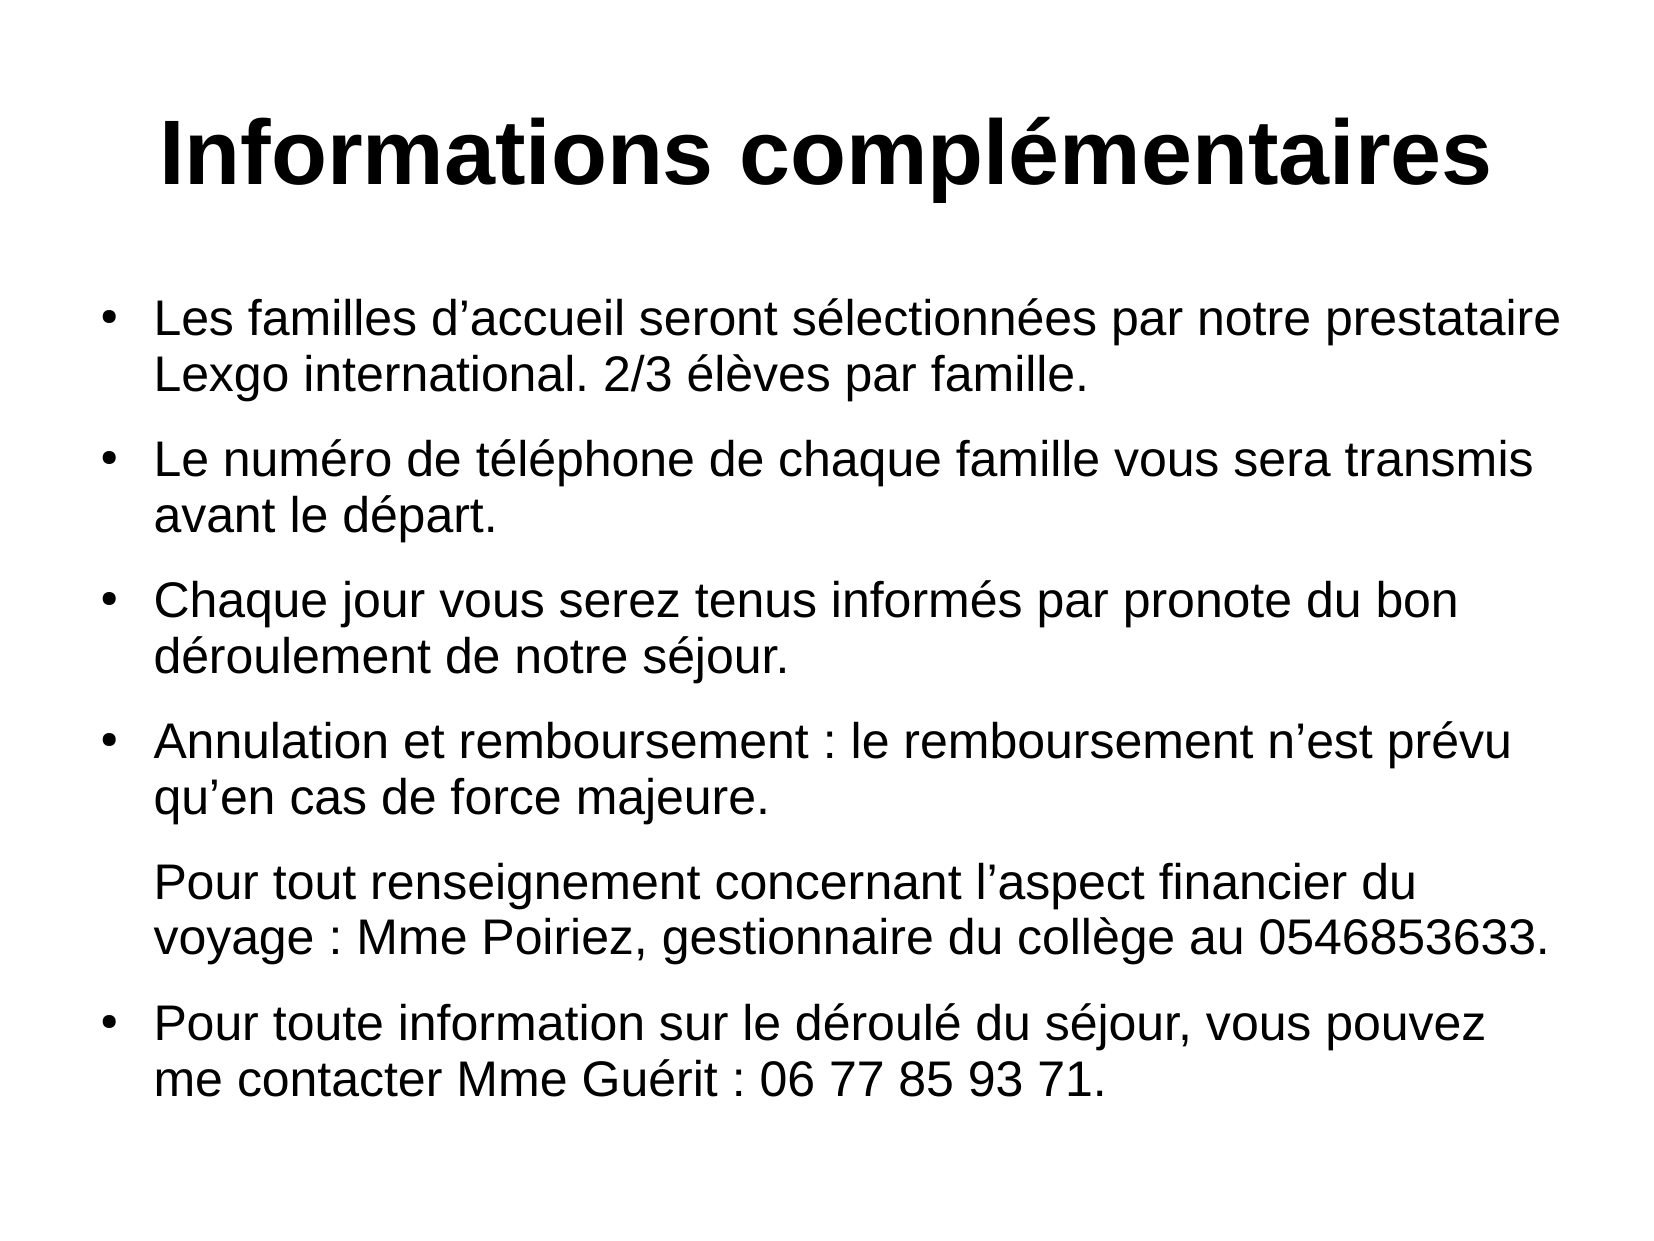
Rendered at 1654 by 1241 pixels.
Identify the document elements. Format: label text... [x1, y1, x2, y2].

title Informations complémentaires [82, 49, 1571, 257]
list Les familles d’accueil seront sélectionnées par notre prestataire Lexgo international. 2/3 élèves par famille. Le numéro de téléphone de chaque famille vous sera transmis avant le départ. Chaque jour vous serez tenus informés par pronote du bon déroulement de notre séjour. Annulation et remboursement : le remboursement n’est prévu qu’en cas de force majeure. Pour tout renseignement concernant l’aspect financier du voyage : Mme Poiriez, gestionnaire du collège au 0546853633. Pour toute information sur le déroulé du séjour, vous pouvez me contacter Mme Guérit : 06 77 85 93 71. [82, 290, 1571, 1010]
